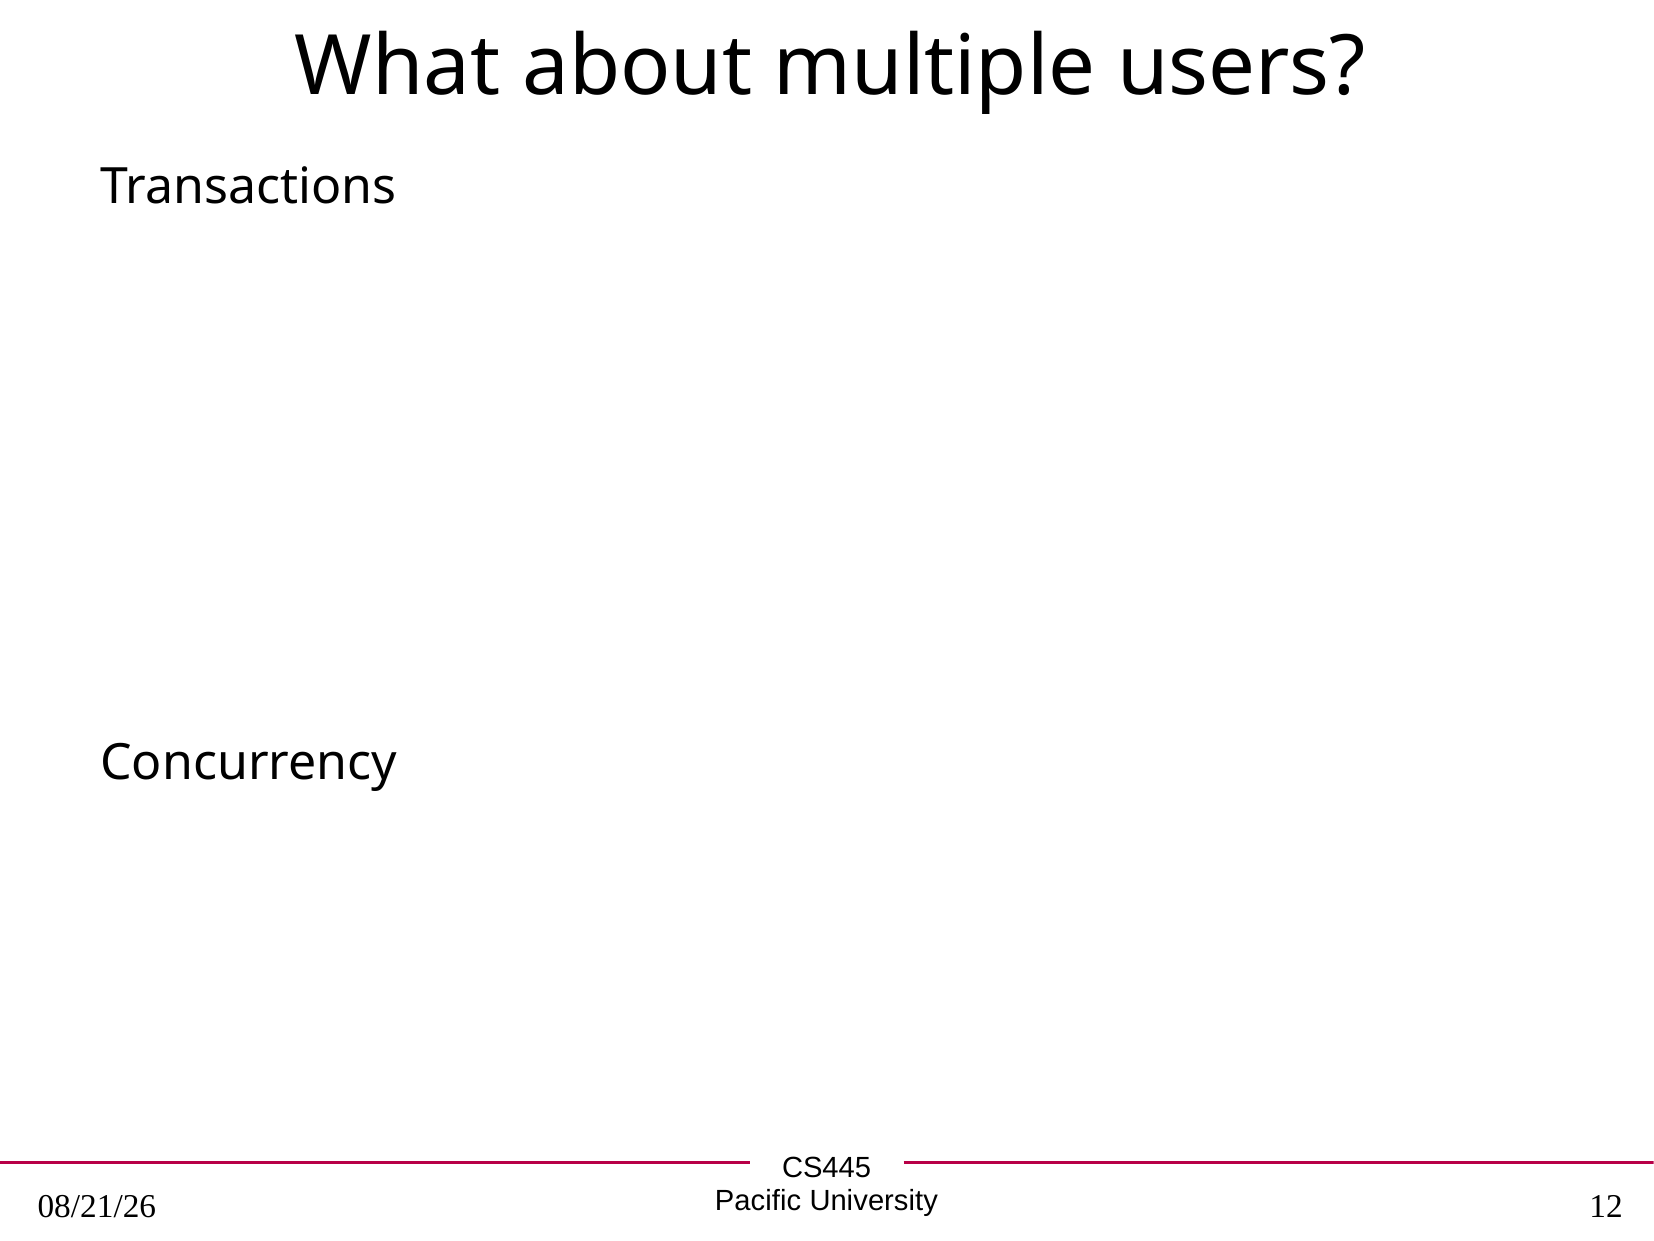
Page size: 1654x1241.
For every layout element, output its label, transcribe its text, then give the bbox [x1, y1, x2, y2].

list Transactions Concurrency [82, 150, 1571, 1111]
title What about multiple users? [86, 13, 1576, 111]
